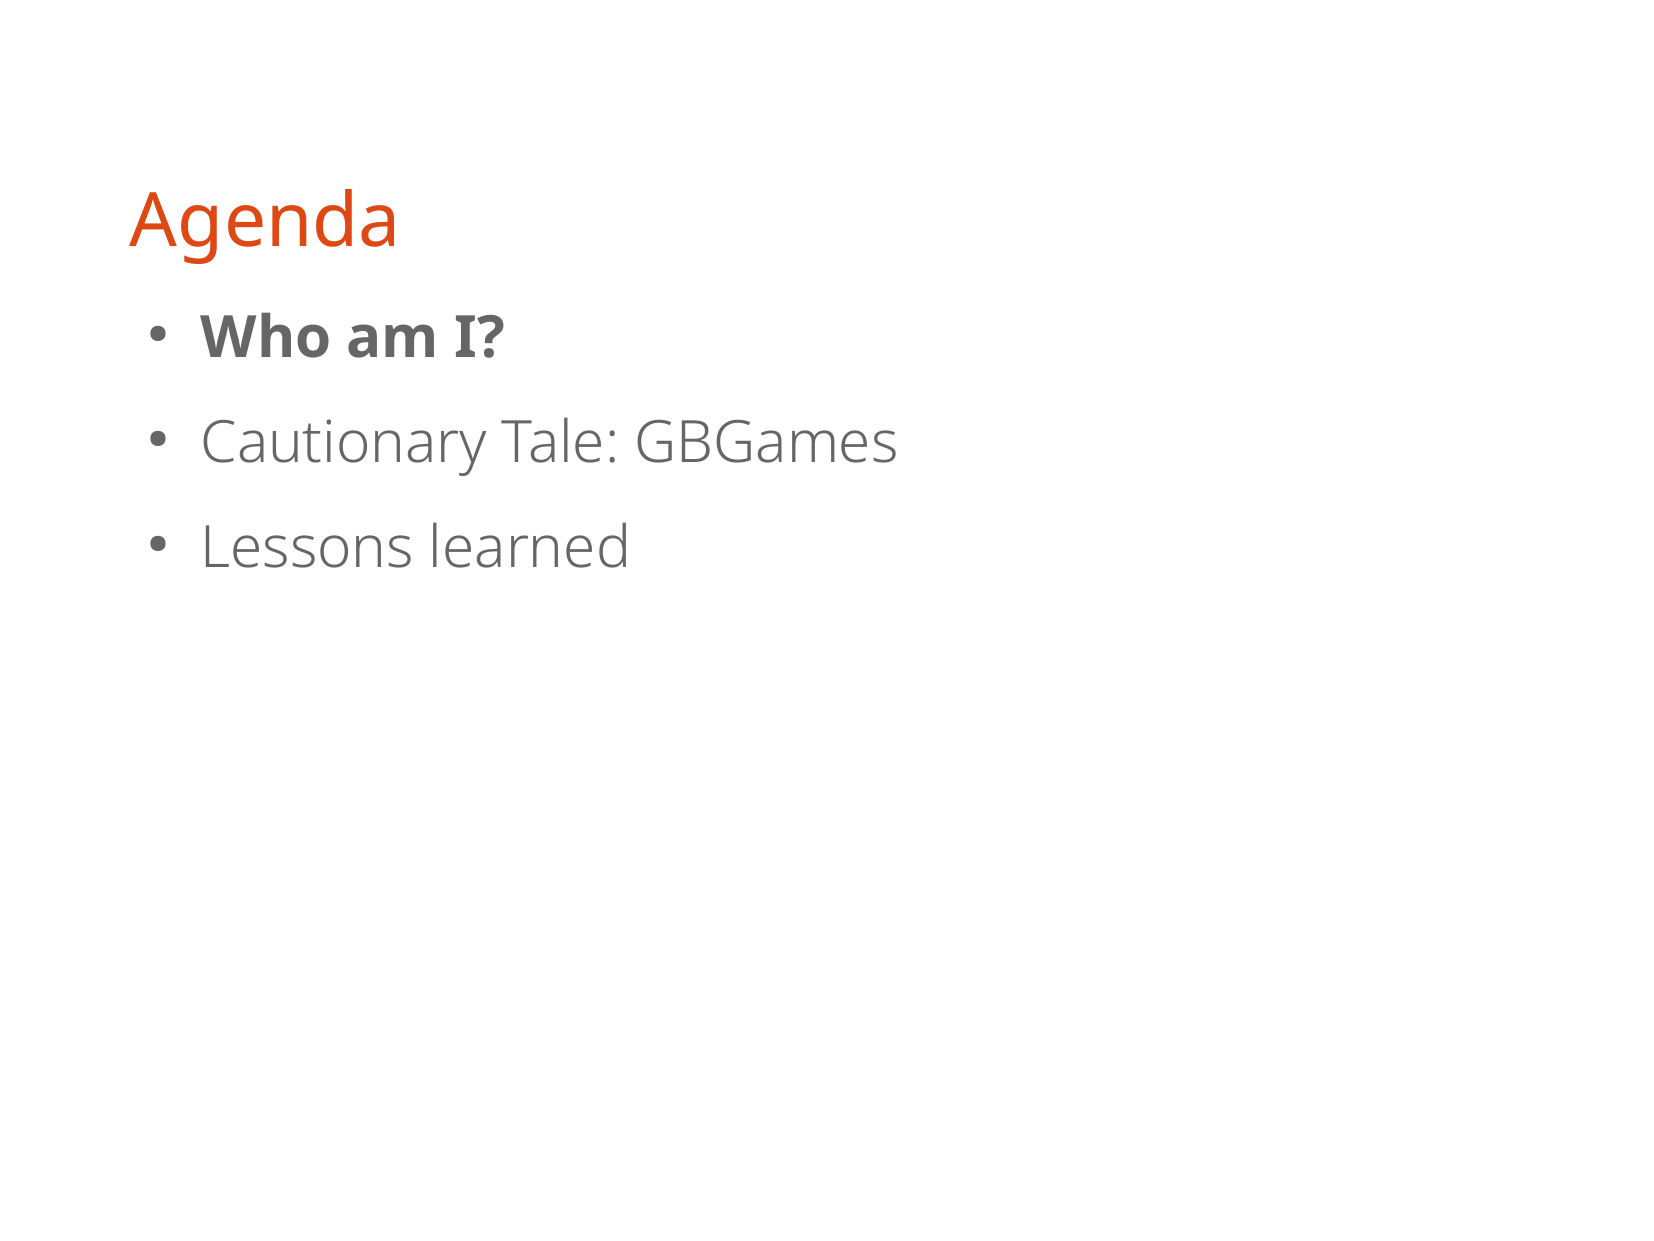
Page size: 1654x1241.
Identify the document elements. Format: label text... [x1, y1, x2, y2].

list Who am I? Cautionary Tale: GBGames Lessons learned [129, 295, 1518, 1010]
title Agenda [129, 153, 1518, 281]
